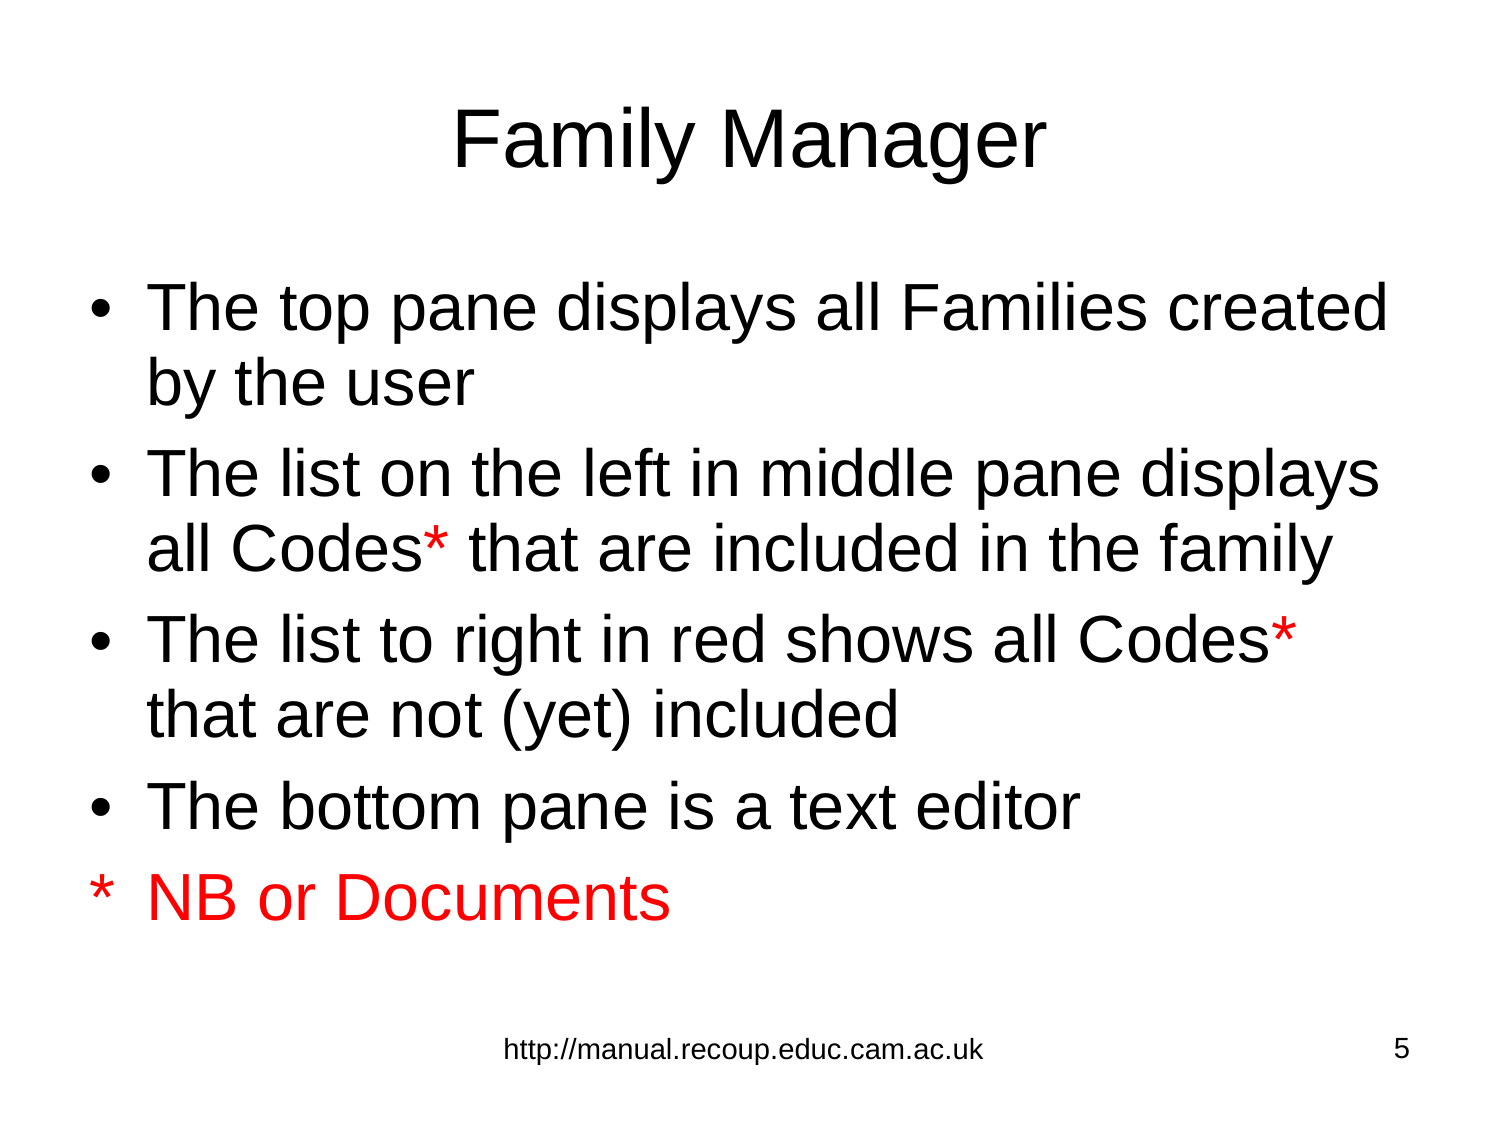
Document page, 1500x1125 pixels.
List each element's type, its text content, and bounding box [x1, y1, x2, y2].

list The top pane displays all Families created by the user The list on the left in middle pane displays all Codes* that are included in the family The list to right in red shows all Codes* that are not (yet) included The bottom pane is a text editor * NB or Documents [75, 262, 1426, 1081]
title Family Manager [75, 45, 1426, 233]
